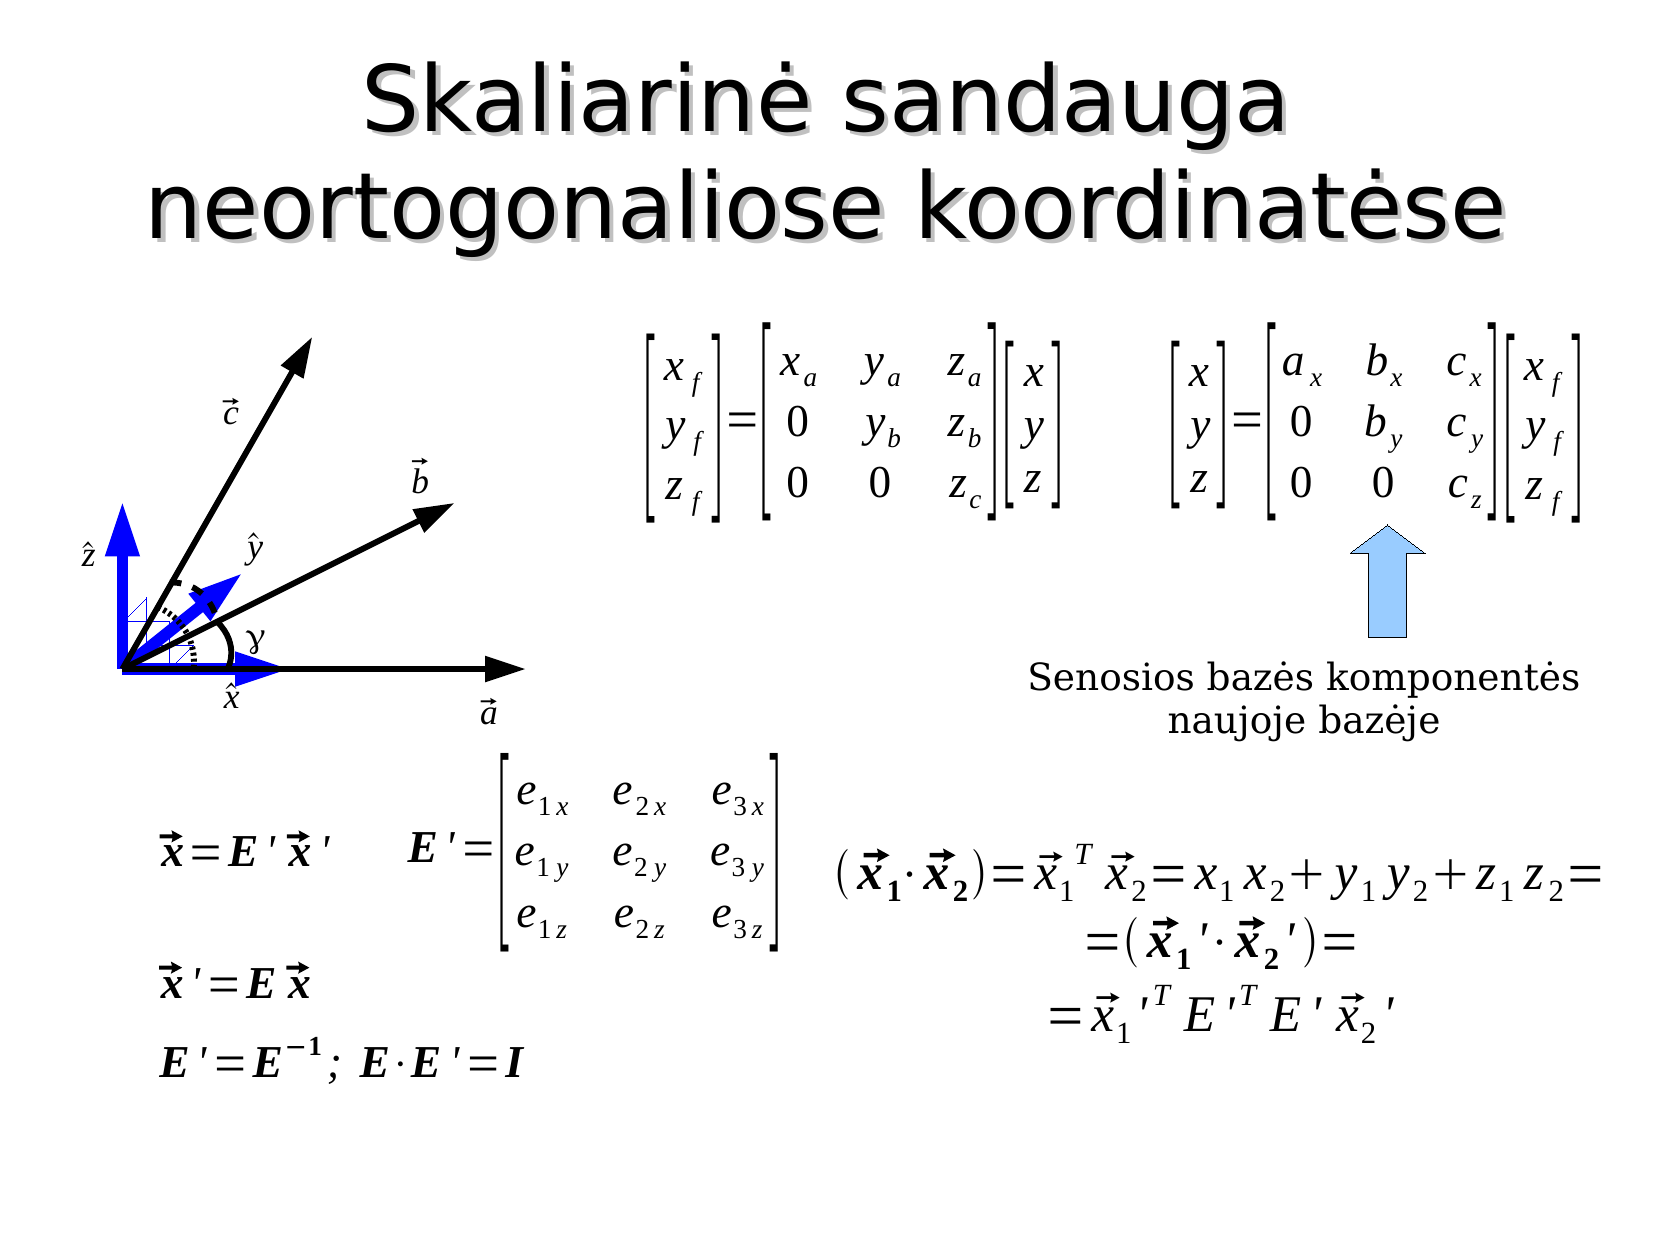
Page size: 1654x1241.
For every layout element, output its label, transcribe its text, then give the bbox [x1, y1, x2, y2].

chart [240, 615, 271, 655]
text_box [1350, 524, 1426, 638]
chart [75, 535, 100, 575]
chart [828, 837, 1613, 1051]
chart [475, 692, 502, 733]
text_box Senosios bazės komponentės naujoje bazėje [1012, 648, 1613, 751]
chart [1162, 321, 1590, 526]
chart [150, 826, 336, 878]
chart [637, 321, 1069, 526]
chart [406, 455, 433, 501]
chart [398, 750, 788, 954]
chart [150, 1030, 530, 1088]
chart [217, 677, 244, 717]
chart [150, 957, 319, 1009]
title Skaliarinė sandauga neortogonaliose koordinatėse [82, 45, 1571, 261]
chart [217, 392, 244, 433]
chart [238, 526, 267, 567]
